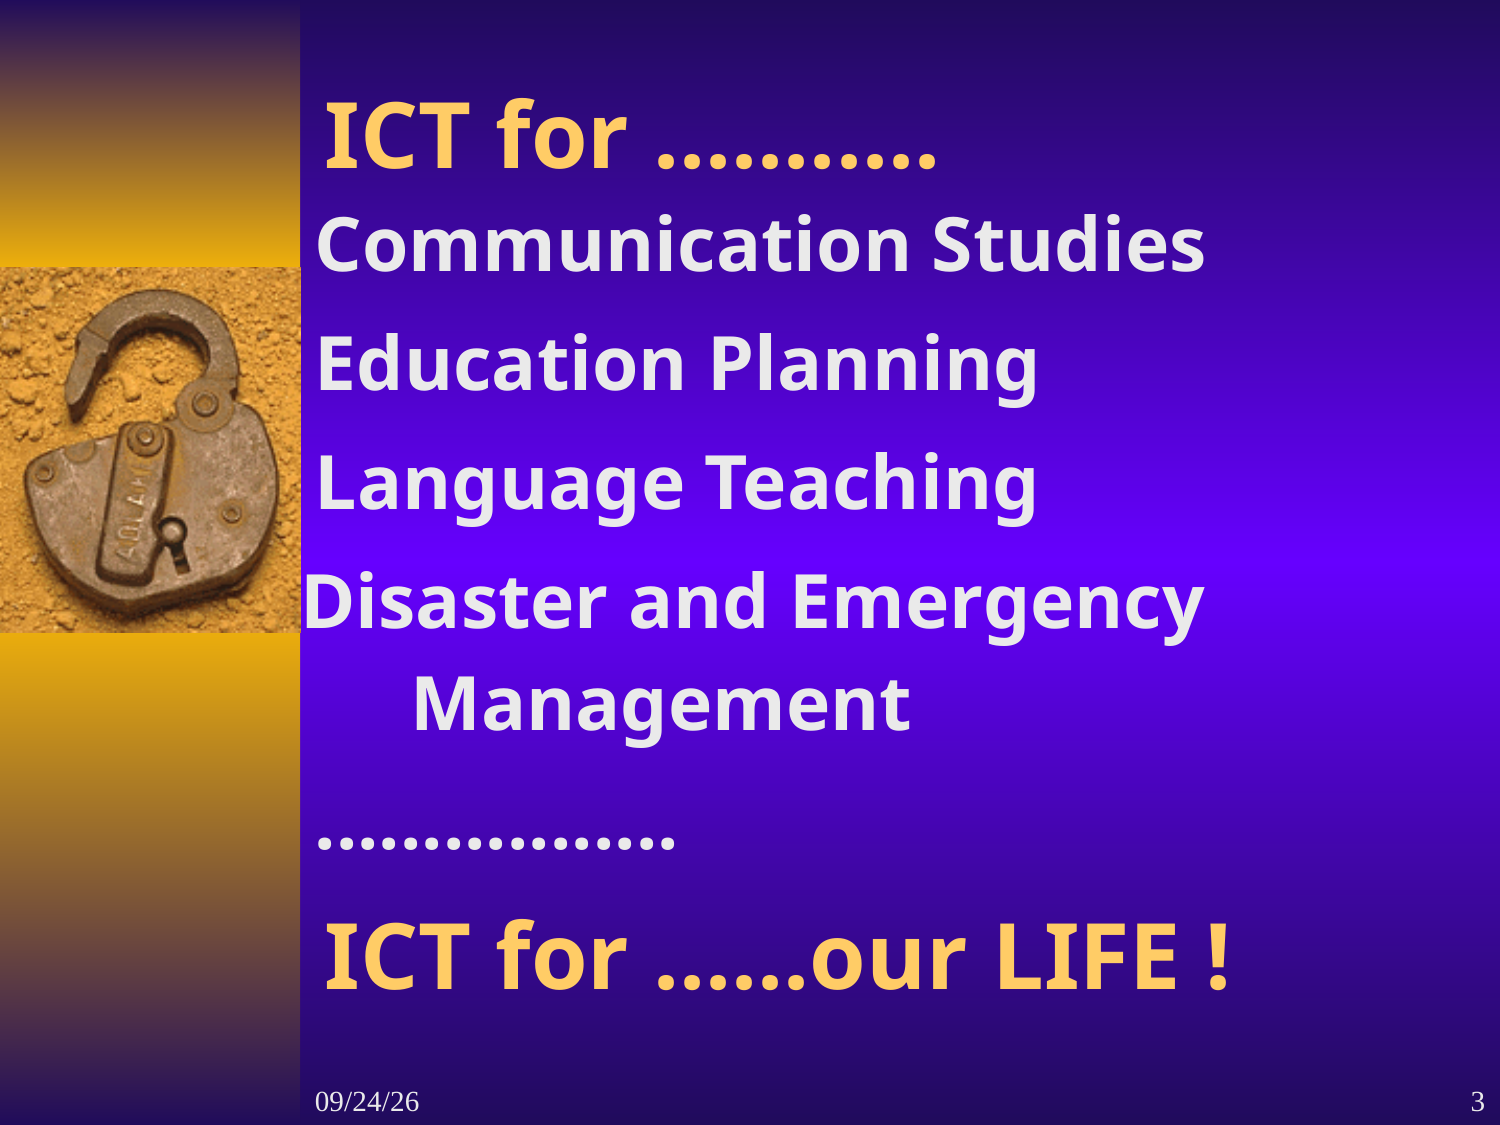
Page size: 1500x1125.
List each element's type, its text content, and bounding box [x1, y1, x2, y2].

title ICT for ......our LIFE ! [324, 879, 1441, 1028]
subtitle Communication Studies Education Planning Language Teaching Disaster and Emergency Management ................. [295, 235, 1477, 828]
picture [0, 267, 295, 633]
title ICT for ........... [324, 59, 1300, 207]
